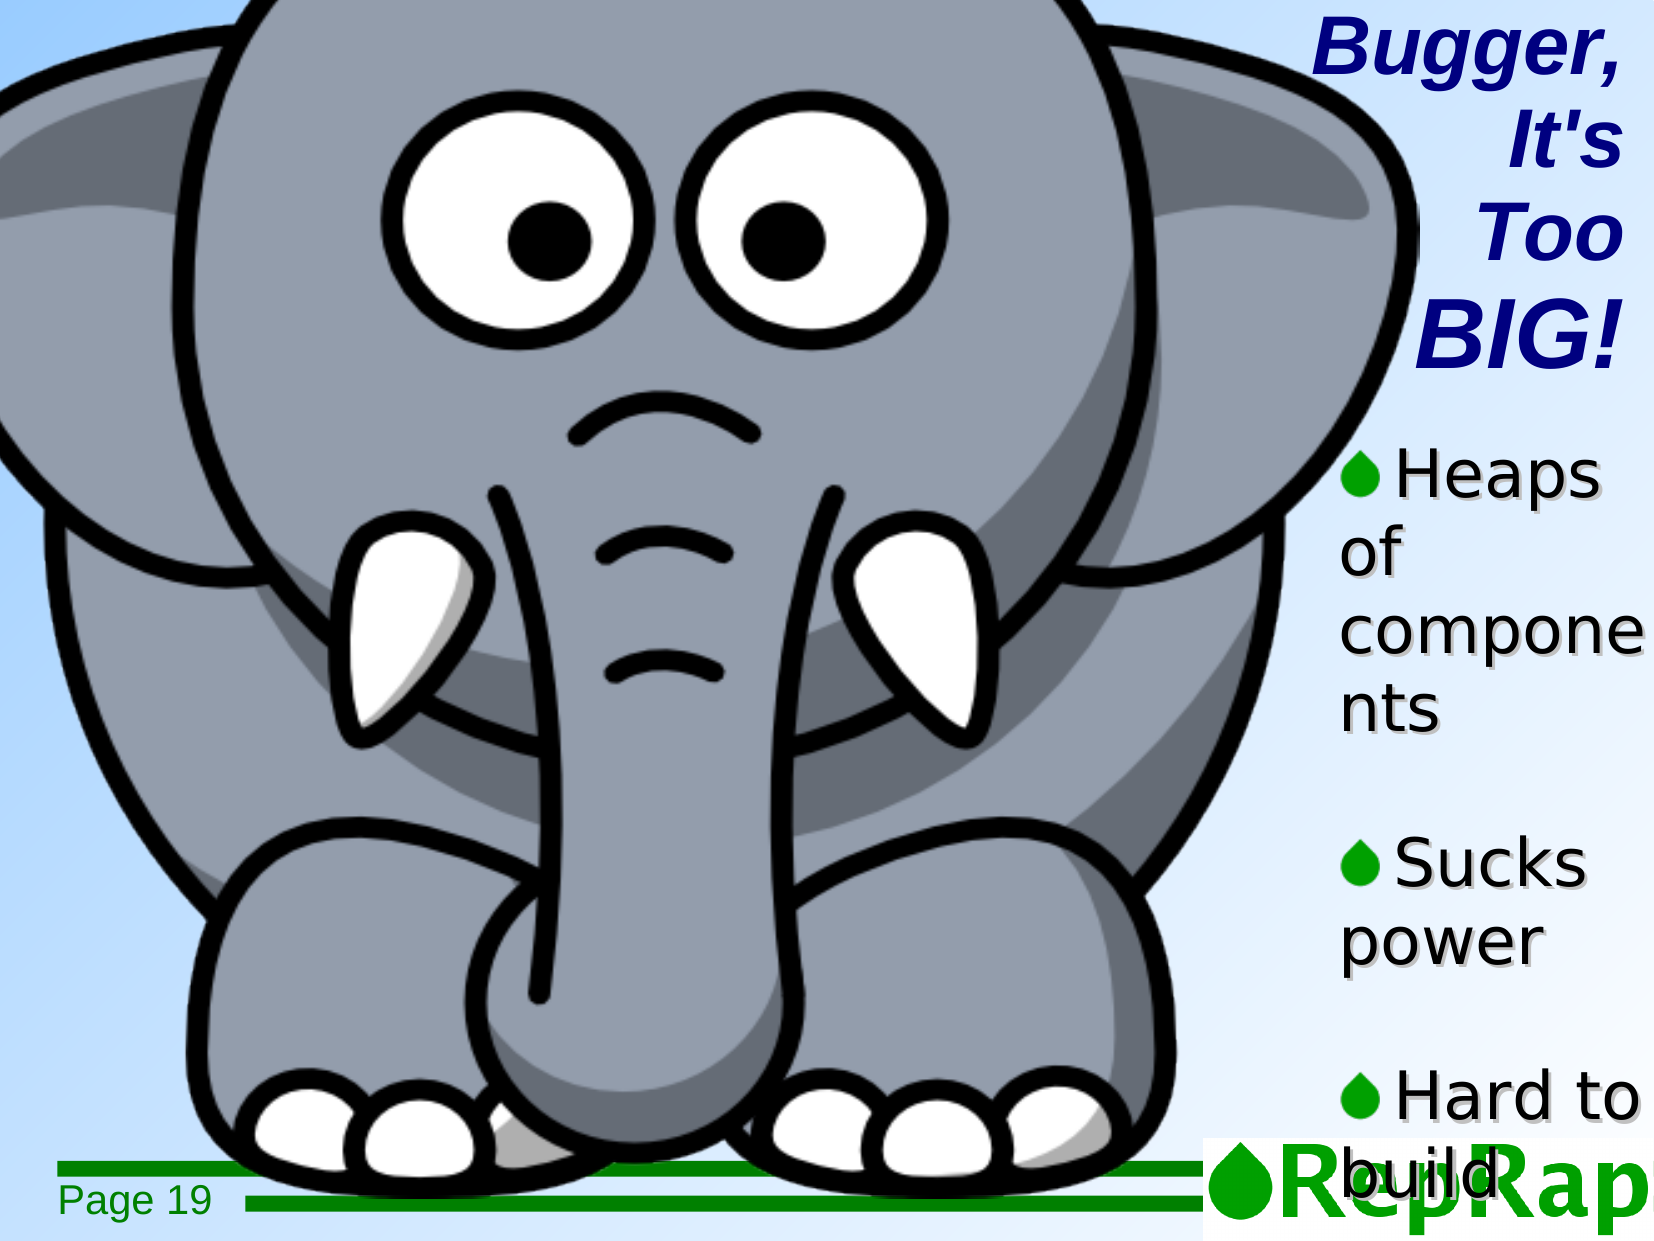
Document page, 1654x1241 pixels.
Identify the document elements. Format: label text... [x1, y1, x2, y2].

title Bugger, It's Too BIG! [1172, 0, 1626, 442]
text_box Heaps of components Sucks power Hard to build [1338, 435, 1654, 1136]
picture [0, 0, 1654, 1241]
